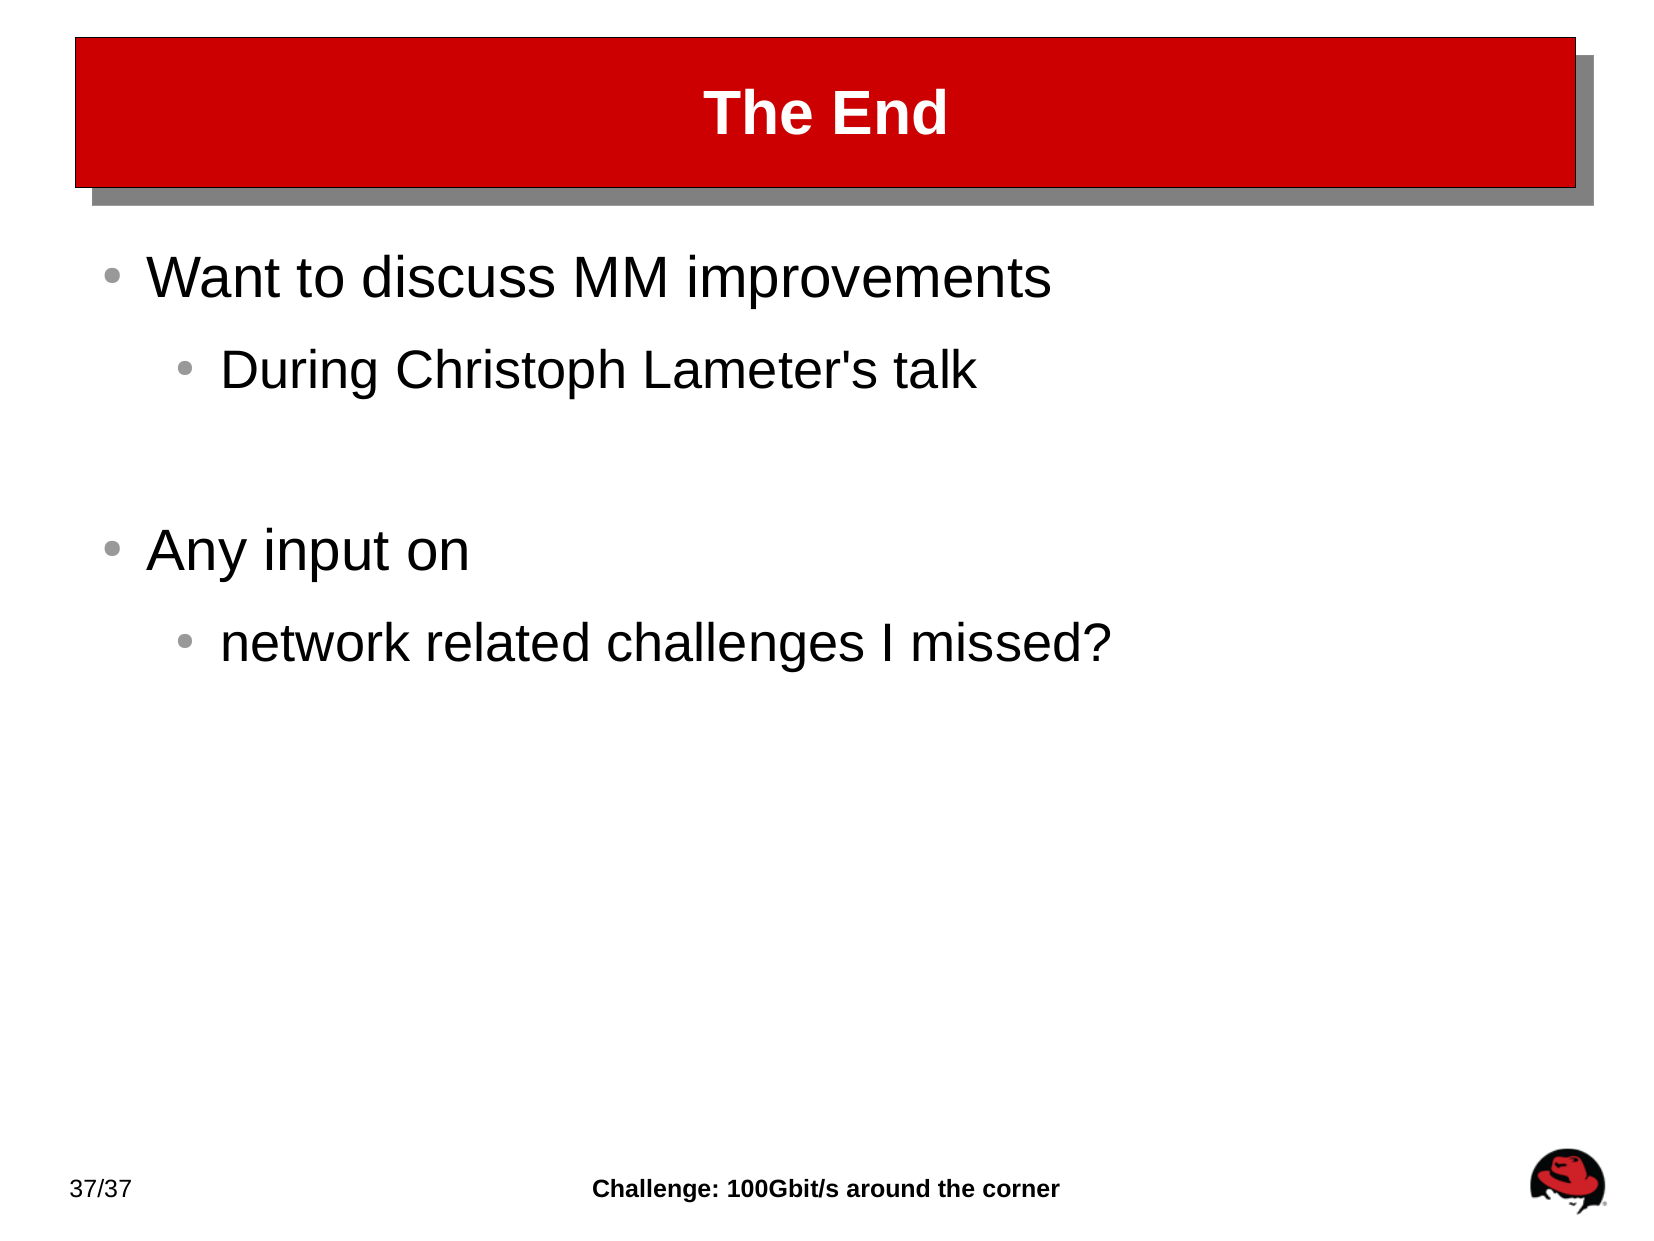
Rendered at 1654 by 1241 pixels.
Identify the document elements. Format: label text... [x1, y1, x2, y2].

title The End [82, 37, 1571, 188]
picture [1529, 1146, 1613, 1224]
list Want to discuss MM improvements During Christoph Lameter's talk Any input on network related challenges I missed? [86, 244, 1576, 1039]
